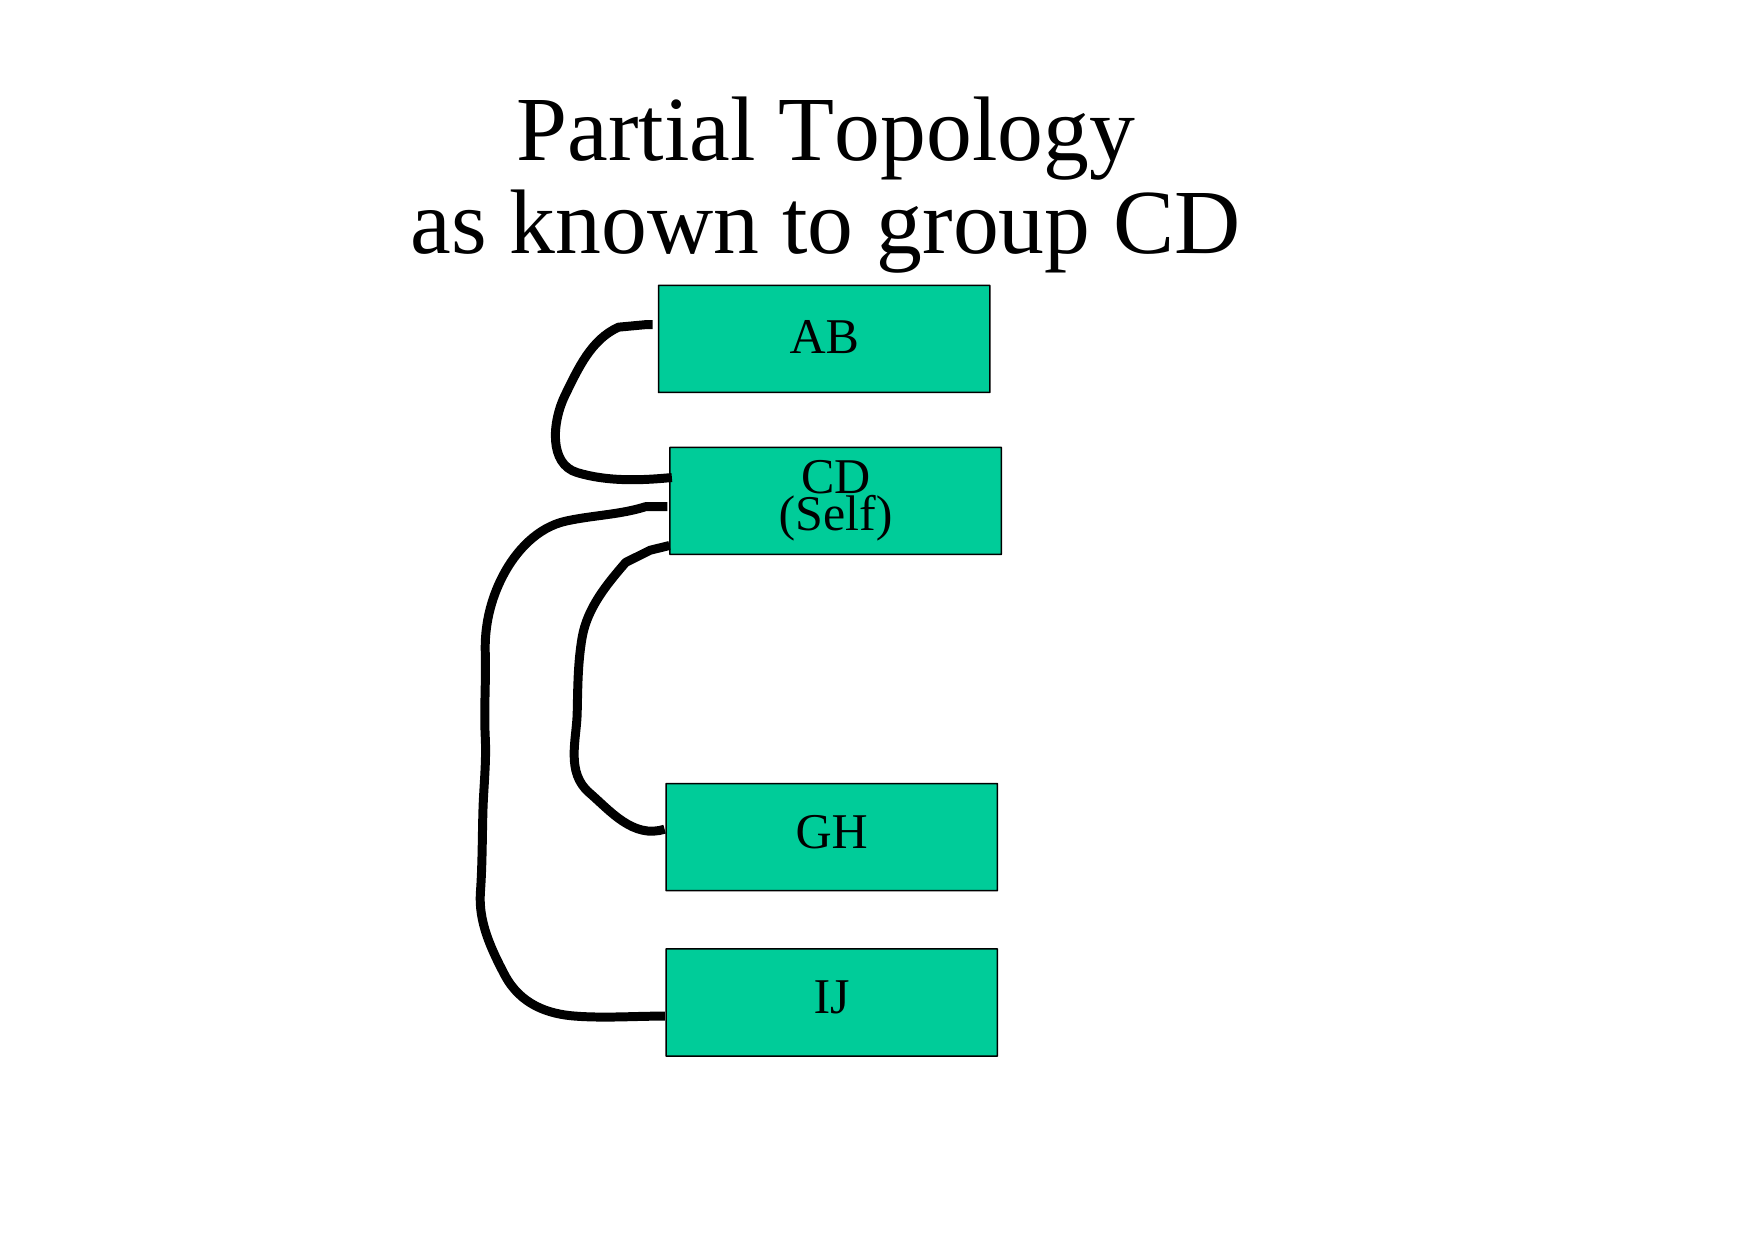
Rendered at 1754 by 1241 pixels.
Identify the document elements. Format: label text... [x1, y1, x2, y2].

text_box GH [666, 783, 998, 891]
text_box IJ [666, 948, 998, 1057]
text_box CD (Self)‏ [669, 447, 1002, 555]
text_box Partial Topology as known to group CD [123, 56, 1529, 303]
text_box AB [658, 285, 990, 393]
